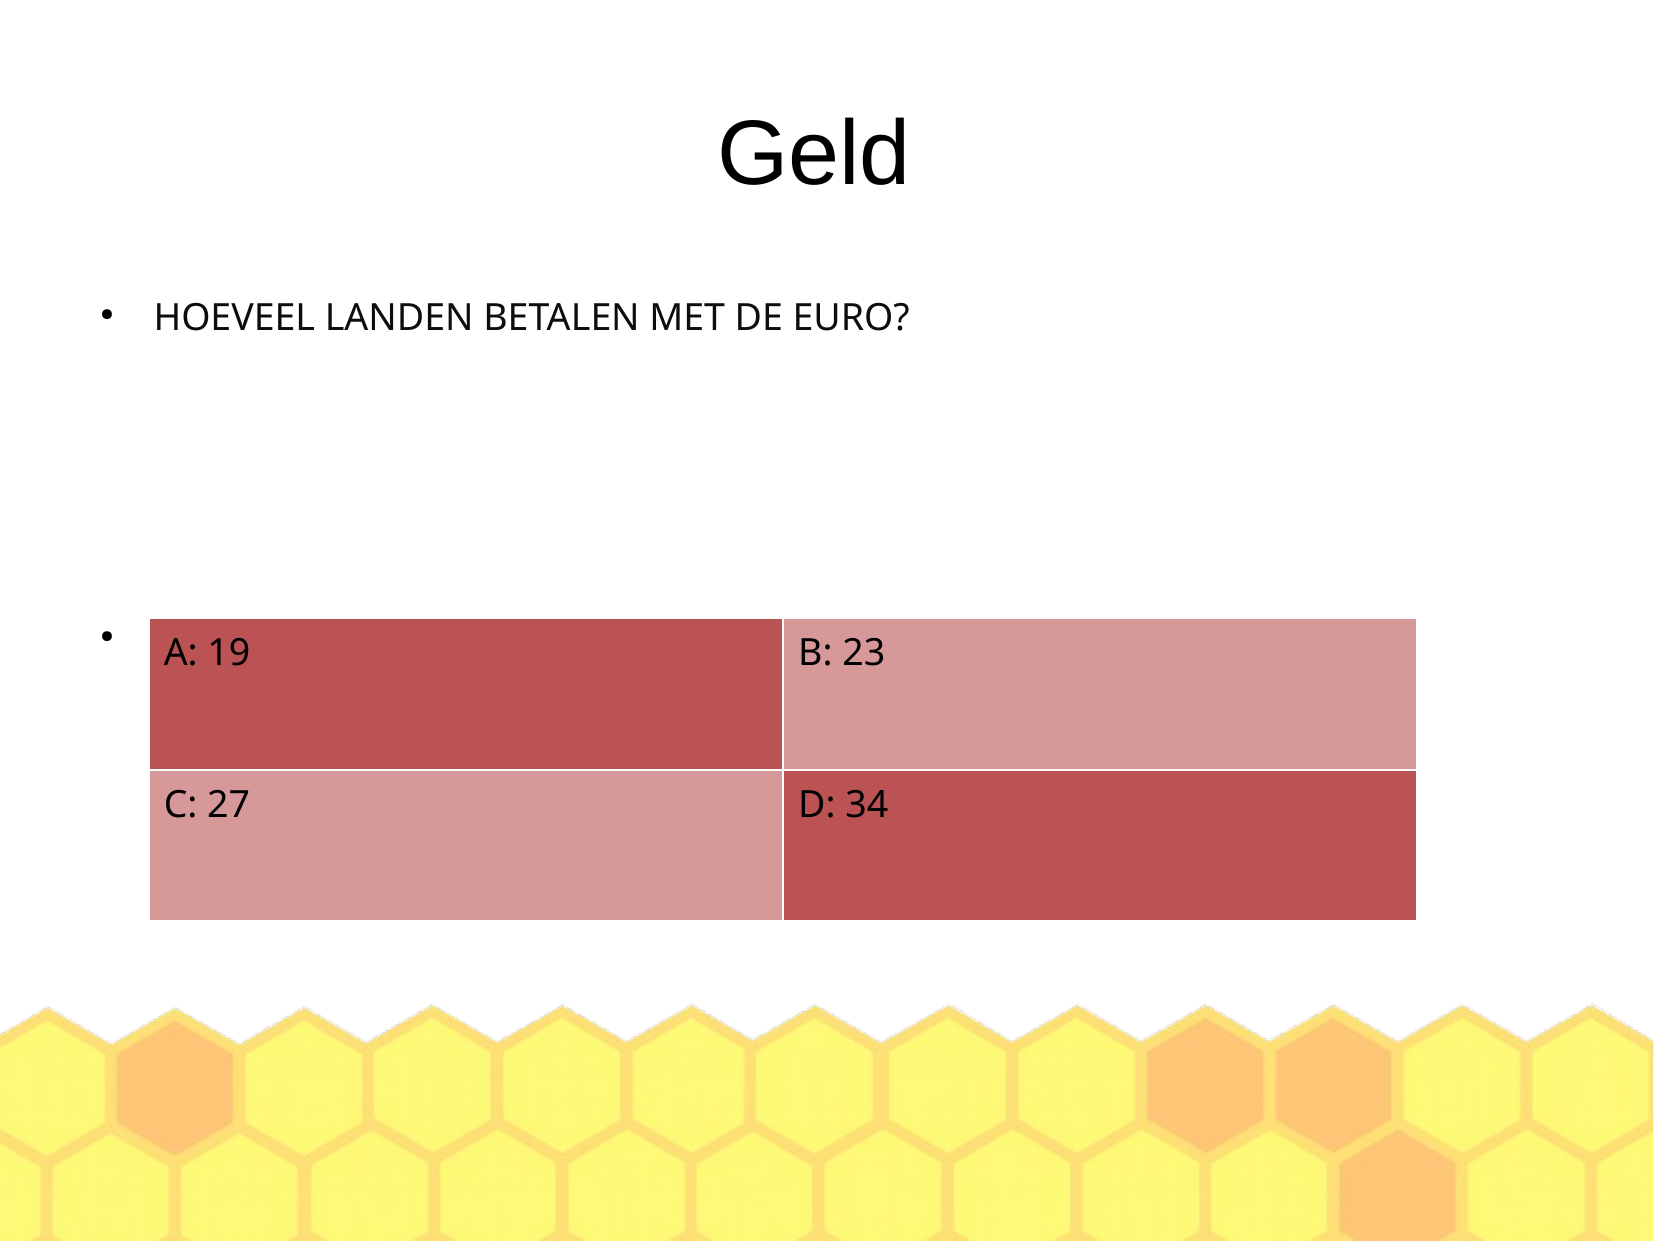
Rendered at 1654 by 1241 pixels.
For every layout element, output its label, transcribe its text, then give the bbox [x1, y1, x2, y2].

table_header A: 19 [150, 619, 782, 769]
table_header B: 23 [784, 619, 1416, 769]
list Hoeveel landen betalen met de euro? [82, 290, 1571, 1010]
title Geld [82, 49, 1571, 257]
picture [0, 1001, 1654, 1241]
table_cell D: 34 [784, 771, 1416, 920]
table_cell C: 27 [150, 771, 782, 920]
